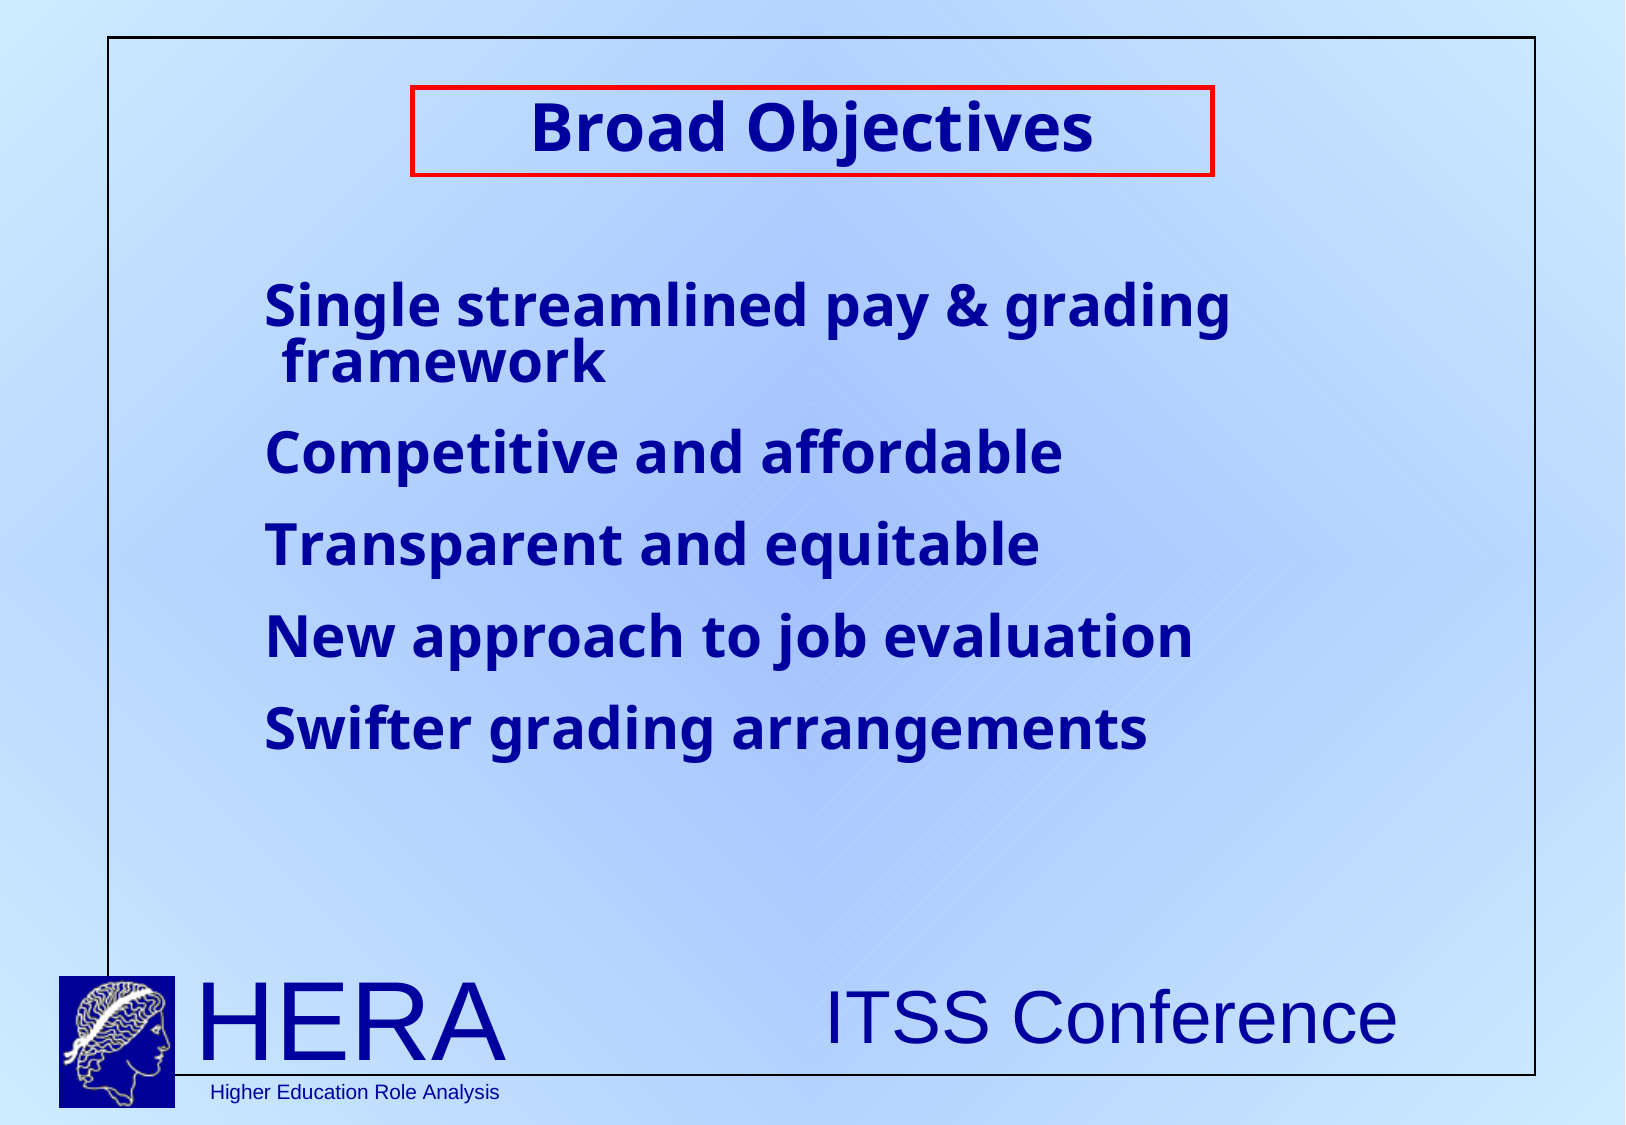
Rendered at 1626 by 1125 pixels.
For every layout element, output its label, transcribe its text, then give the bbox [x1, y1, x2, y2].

text_box Single streamlined pay & grading framework Competitive and affordable Transparent and equitable New approach to job evaluation Swifter grading arrangements [187, 274, 1438, 769]
picture [59, 976, 175, 1108]
text_box Broad Objectives [412, 87, 1213, 175]
